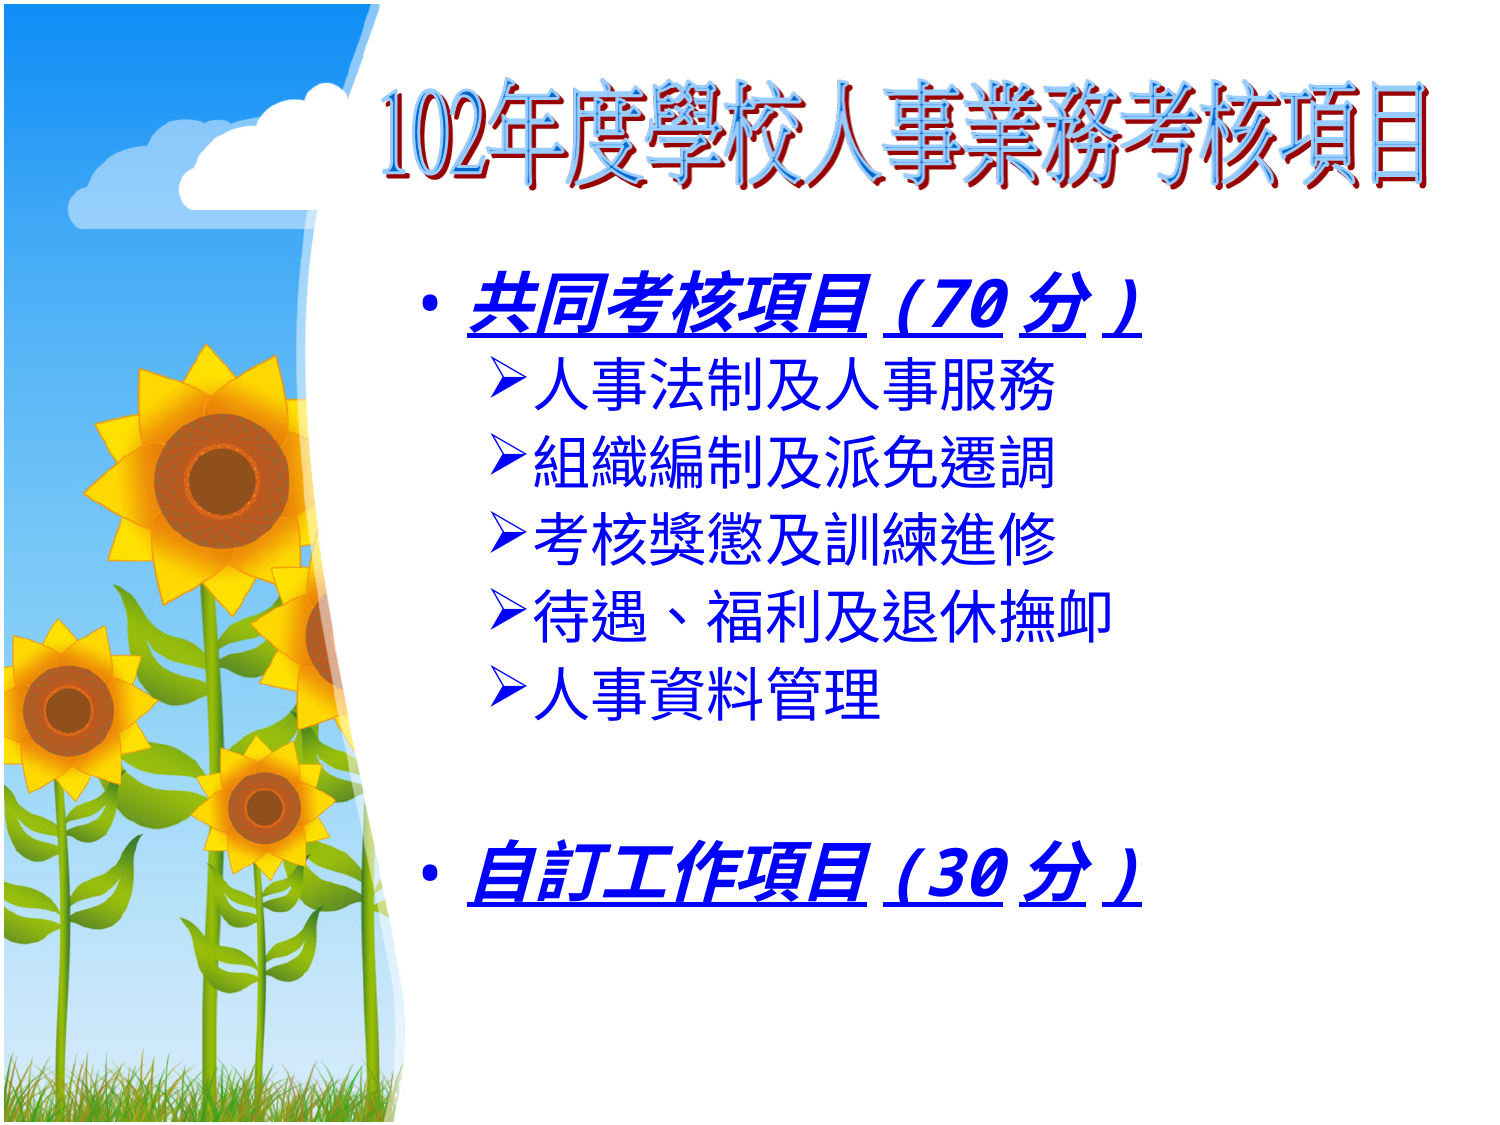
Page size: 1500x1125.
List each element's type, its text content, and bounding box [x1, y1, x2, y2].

picture [0, 0, 1500, 1125]
list 共同考核項目(70分) 人事法制及人事服務 組織編制及派免遷調 考核獎懲及訓練進修 待遇、福利及退休撫卹 人事資料管理 自訂工作項目(30分) [395, 262, 1426, 1005]
